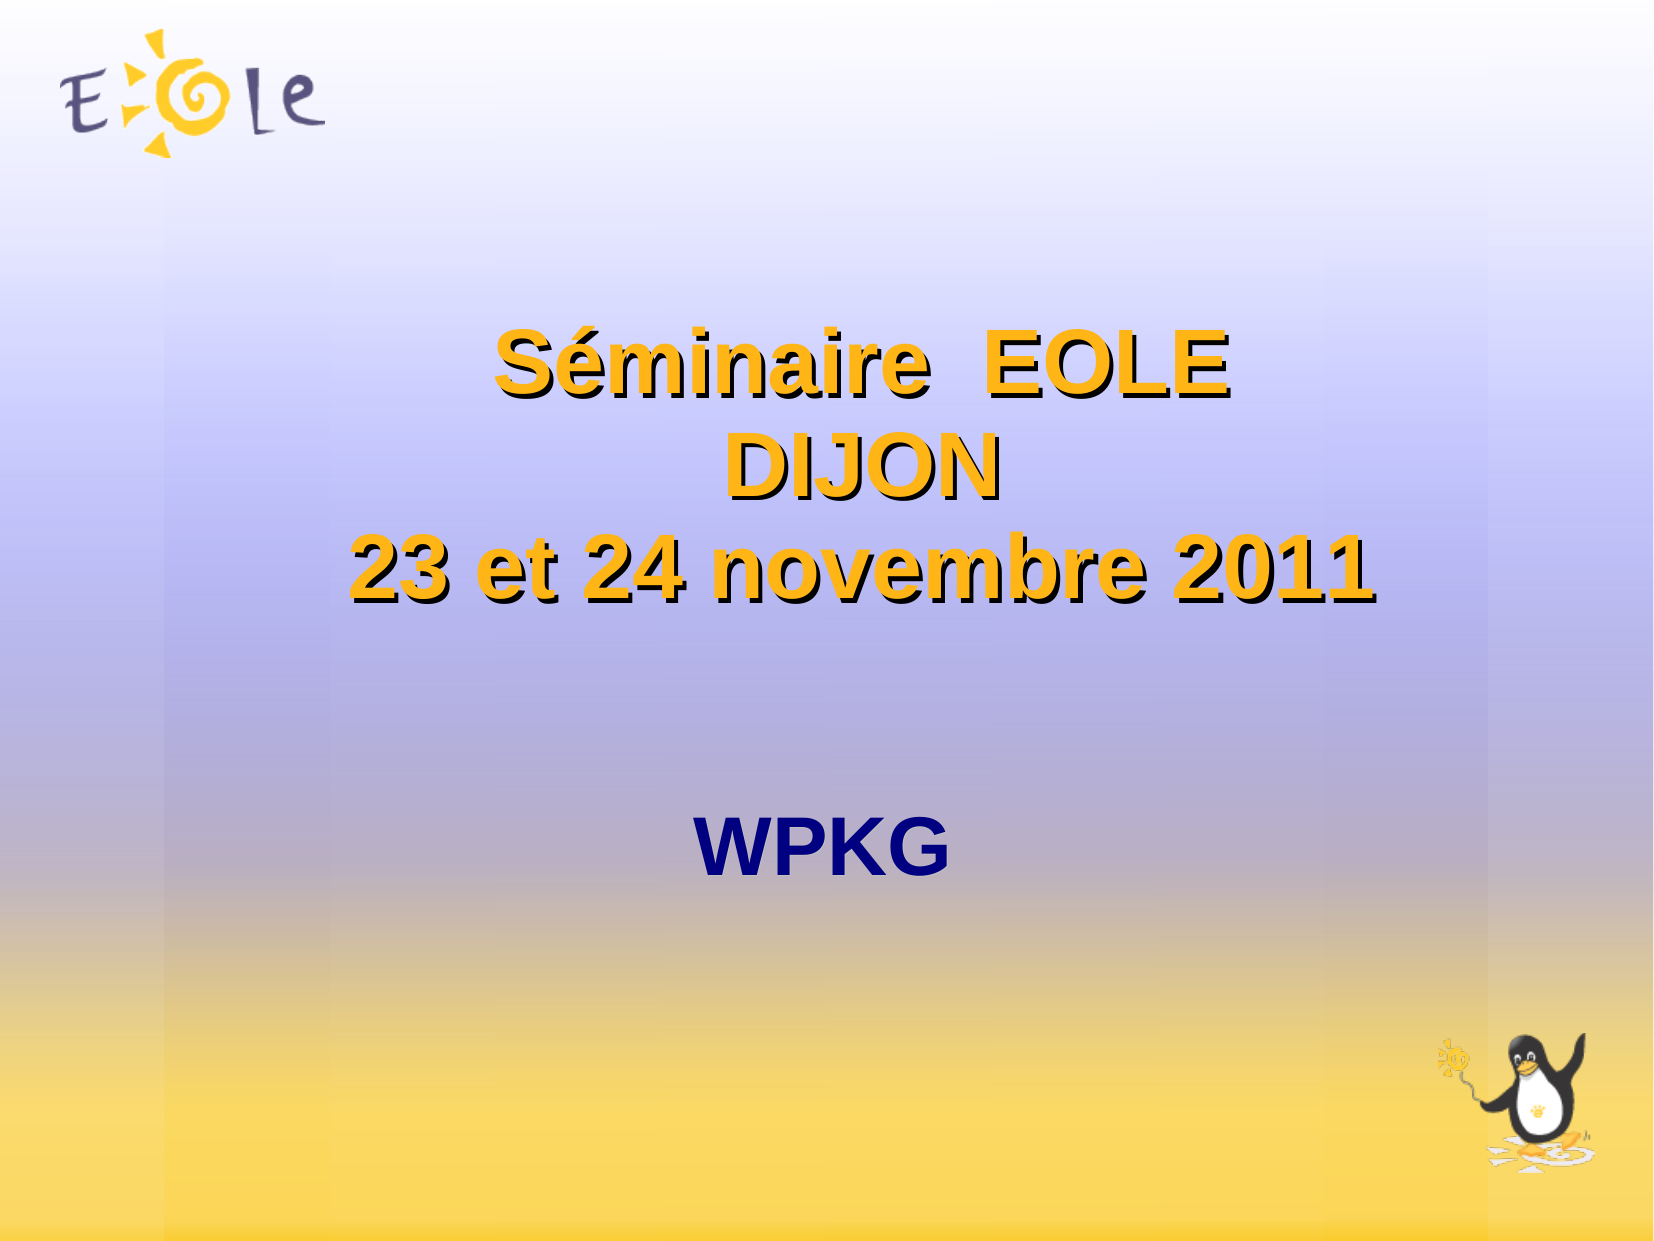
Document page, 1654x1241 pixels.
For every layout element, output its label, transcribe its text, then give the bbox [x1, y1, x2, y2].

picture [0, 0, 1654, 1241]
text_box WPKG [679, 793, 975, 916]
title Séminaire EOLE DIJON 23 et 24 novembre 2011 [118, 191, 1607, 739]
